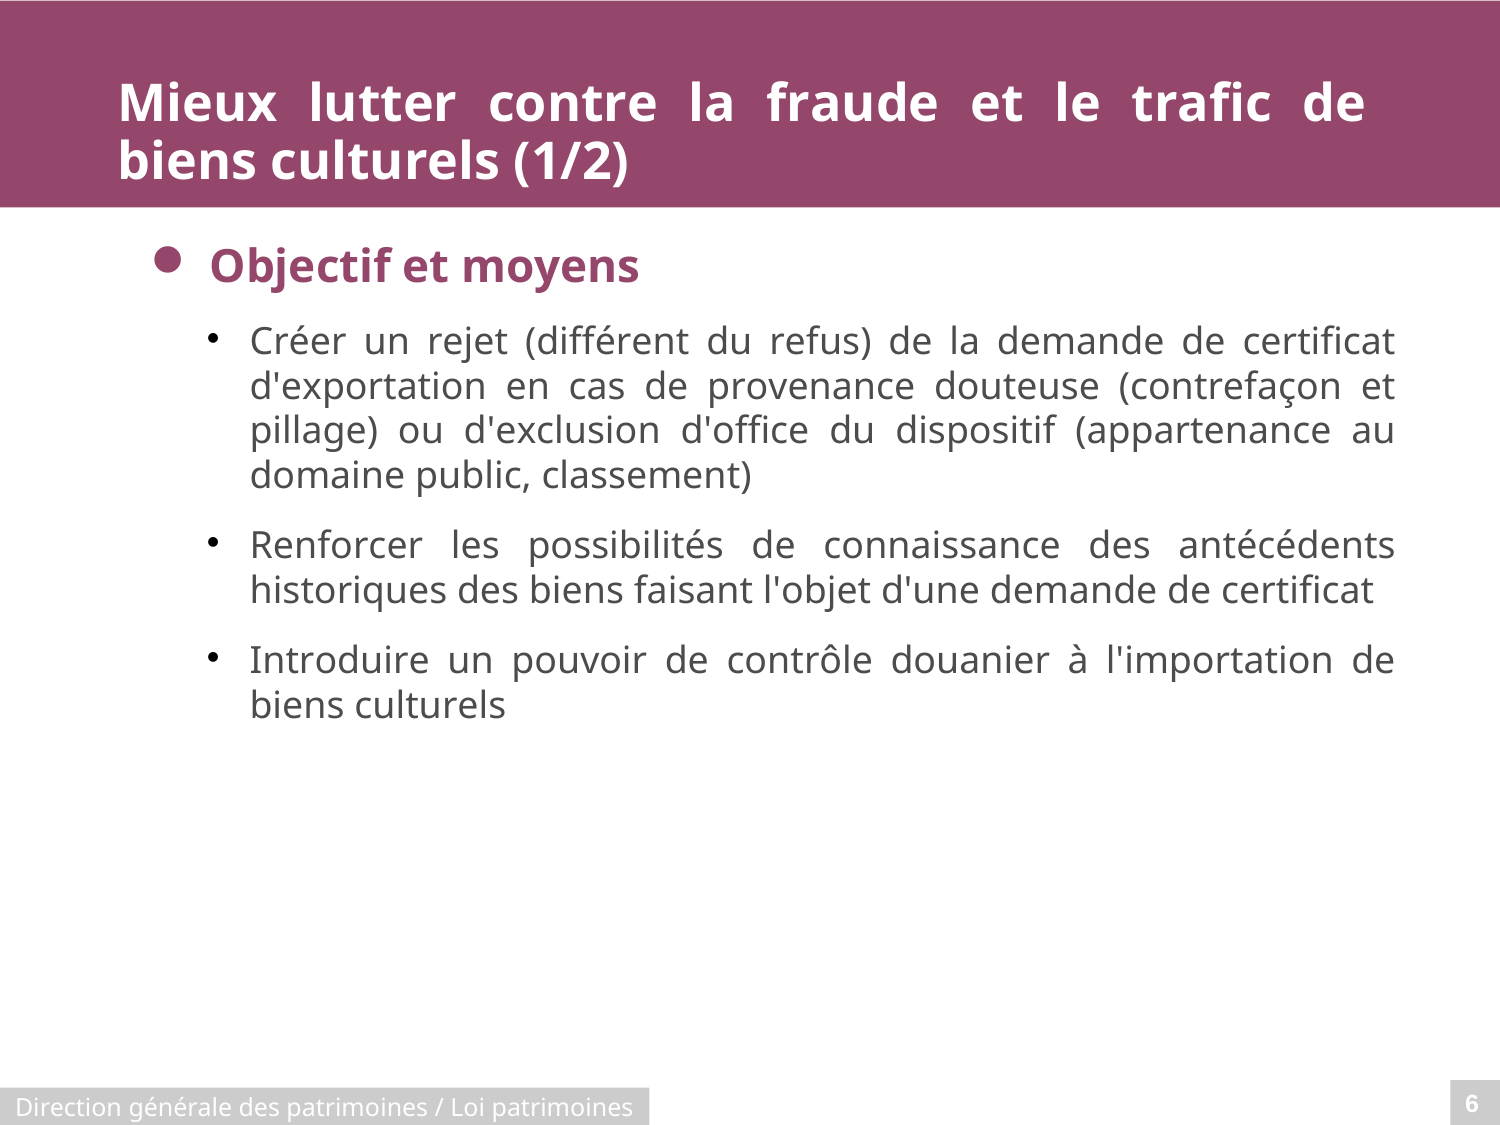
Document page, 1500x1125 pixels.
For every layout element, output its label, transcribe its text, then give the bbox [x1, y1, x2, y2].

list Objectif et moyens Créer un rejet (différent du refus) de la demande de certificat d'exportation en cas de provenance douteuse (contrefaçon et pillage) ou d'exclusion d'office du dispositif (appartenance au domaine public, classement) Renforcer les possibilités de connaissance des antécédents historiques des biens faisant l'objet d'une demande de certificat Introduire un pouvoir de contrôle douanier à l'importation de biens culturels [29, 230, 1412, 1081]
text_box [0, 0, 1500, 208]
title Mieux lutter contre la fraude et le trafic de biens culturels (1/2) [102, 59, 1382, 200]
